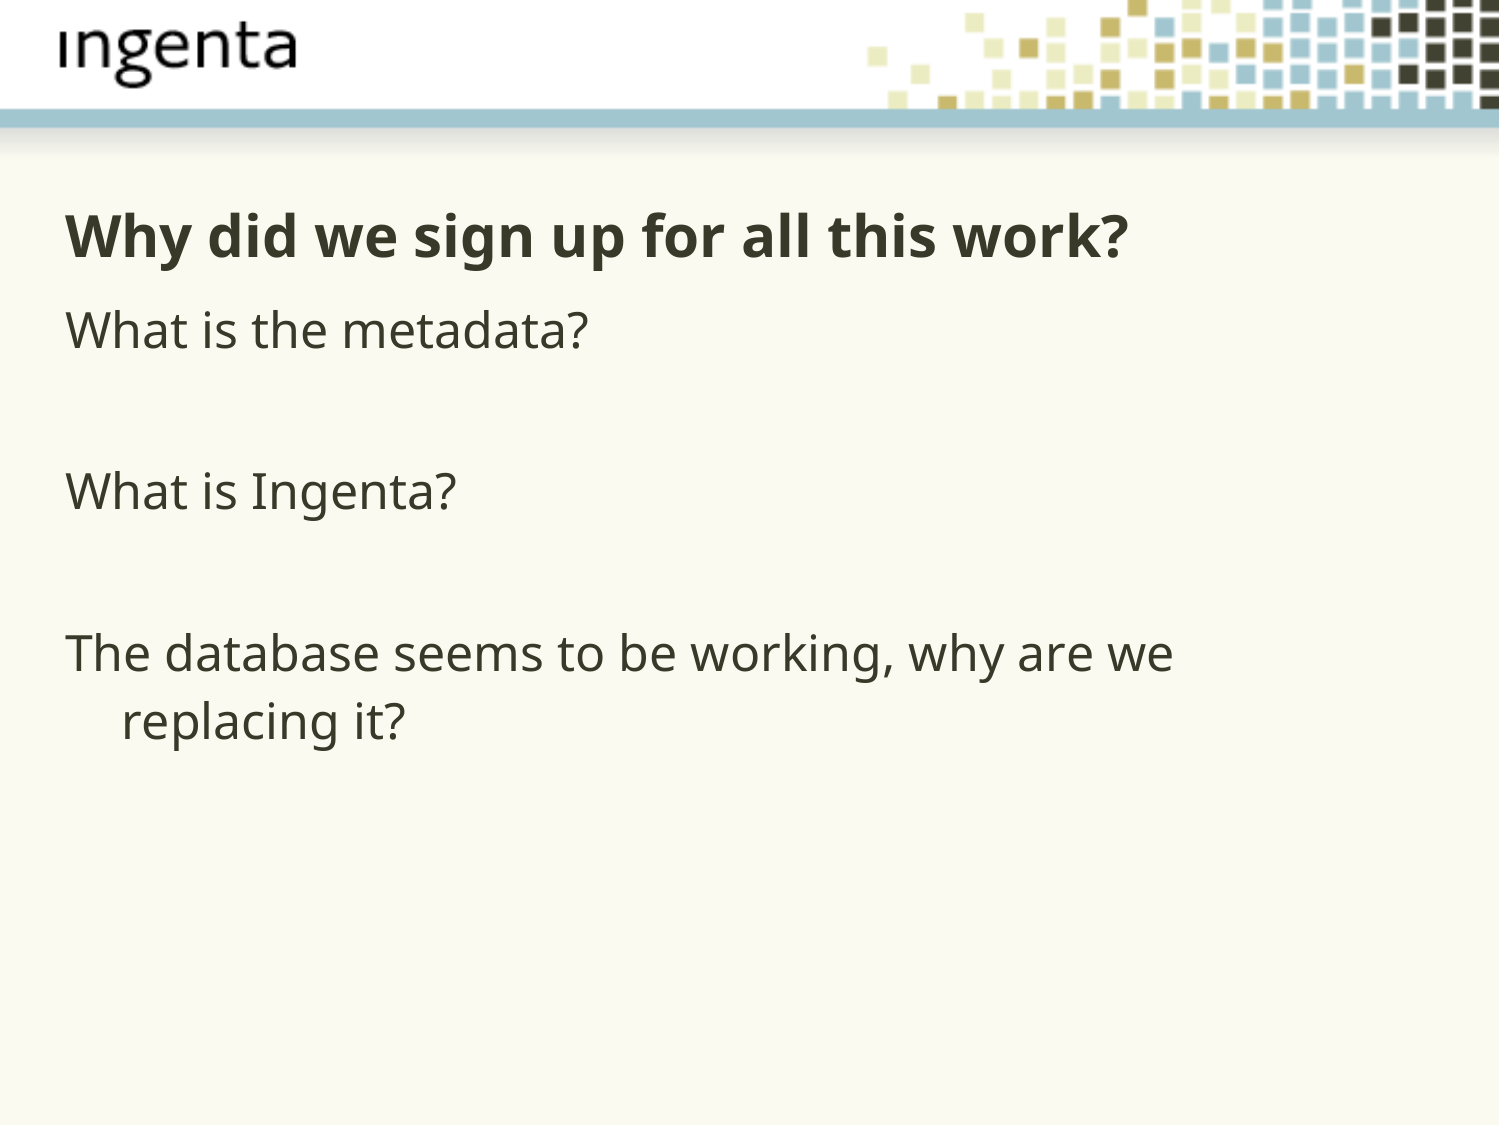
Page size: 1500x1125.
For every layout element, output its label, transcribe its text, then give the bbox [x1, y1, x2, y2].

title Why did we sign up for all this work? [50, 187, 1375, 273]
picture [0, 0, 1499, 1125]
list What is the metadata? What is Ingenta? The database seems to be working, why are we replacing it? [50, 287, 1375, 1000]
